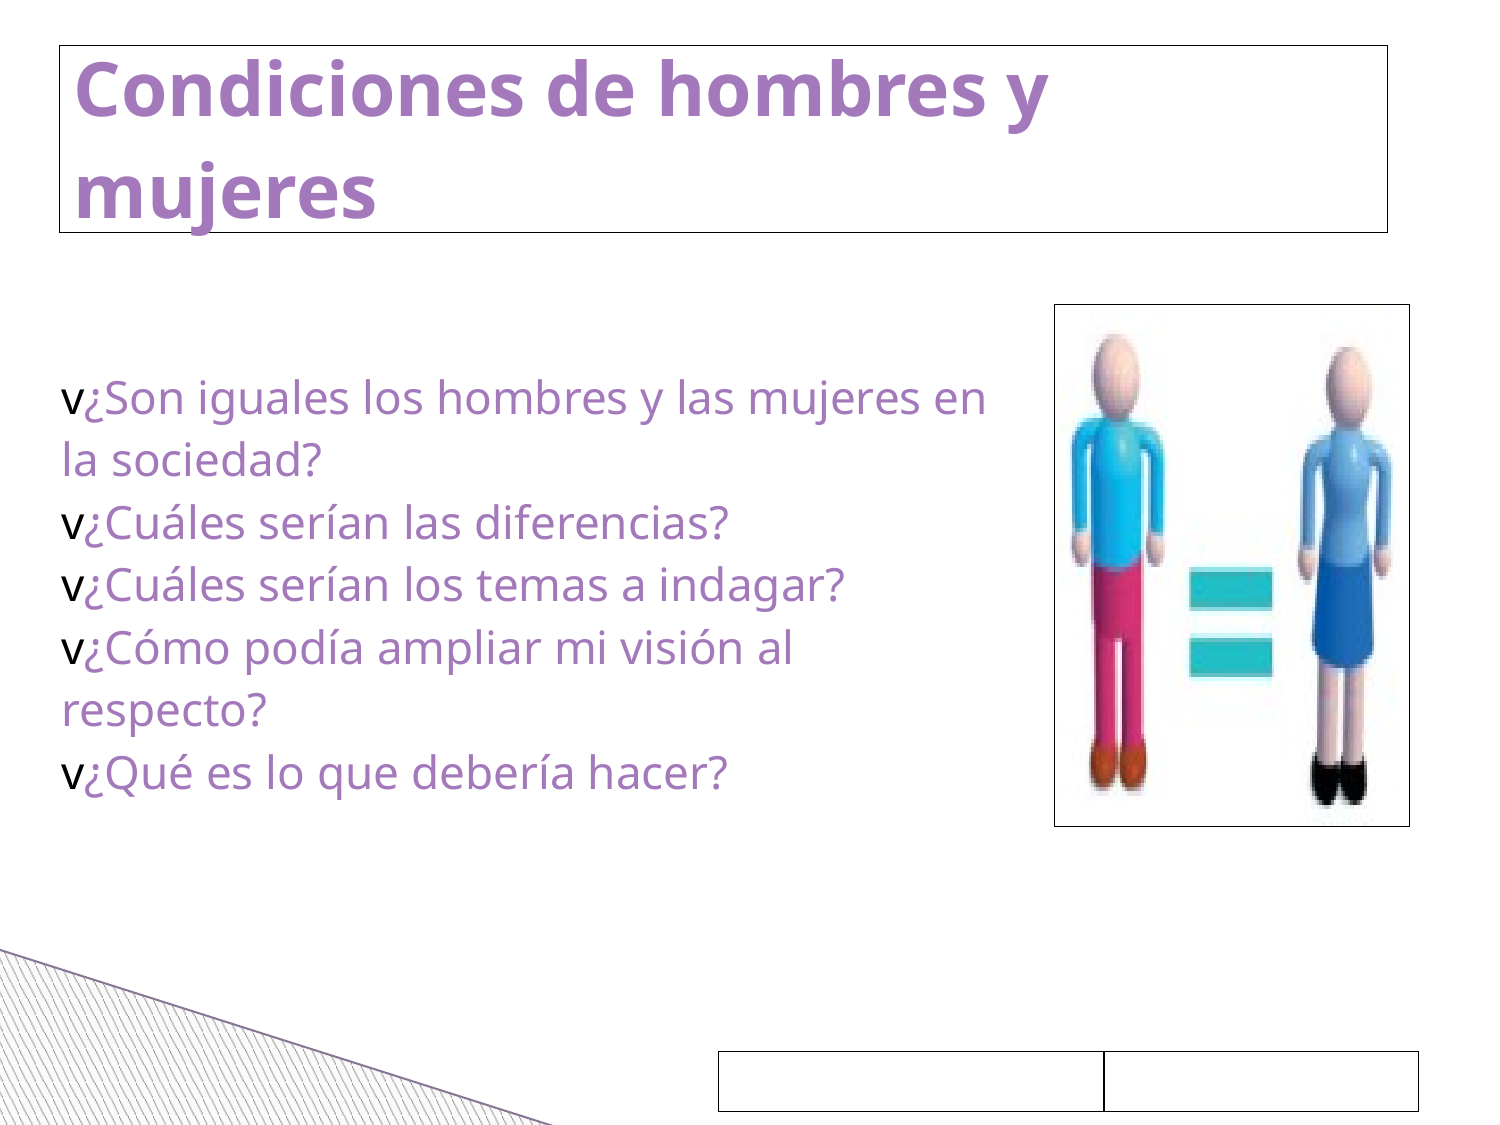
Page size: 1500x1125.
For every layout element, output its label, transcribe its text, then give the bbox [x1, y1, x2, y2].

text_box ¿Son iguales los hombres y las mujeres en la sociedad? ¿Cuáles serían las diferencias? ¿Cuáles serían los temas a indagar? ¿Cómo podía ampliar mi visión al respecto? ¿Qué es lo que debería hacer? [46, 295, 1004, 827]
title Condiciones de hombres y mujeres [59, 45, 1388, 233]
picture [0, 952, 543, 1125]
picture [1054, 304, 1410, 827]
